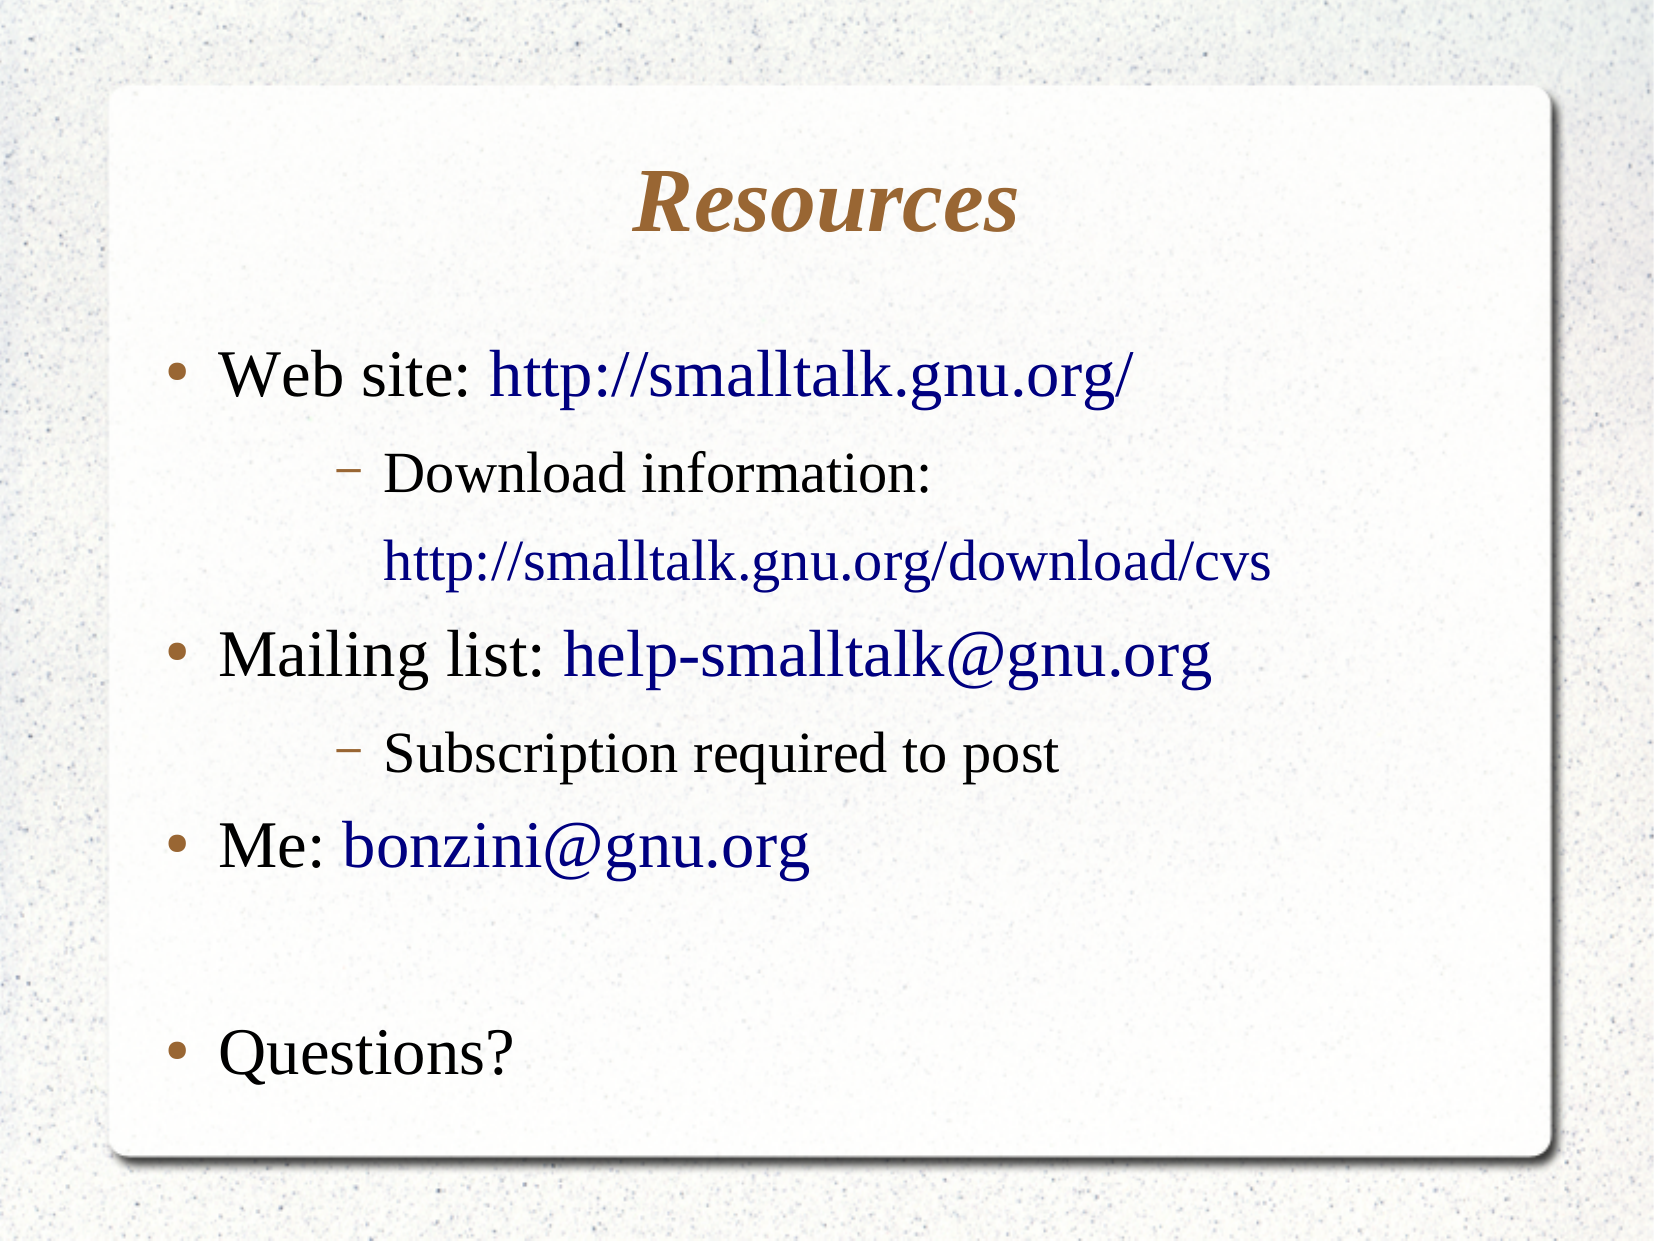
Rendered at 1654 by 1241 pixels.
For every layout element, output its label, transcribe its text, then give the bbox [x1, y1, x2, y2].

picture [0, 0, 1654, 1241]
title Resources [118, 104, 1536, 297]
list Web site: http://smalltalk.gnu.org/ Download information: http://smalltalk.gnu.org/download/cvs Mailing list: help-smalltalk@gnu.org Subscription required to post Me: bonzini@gnu.org Questions? [147, 336, 1506, 1090]
